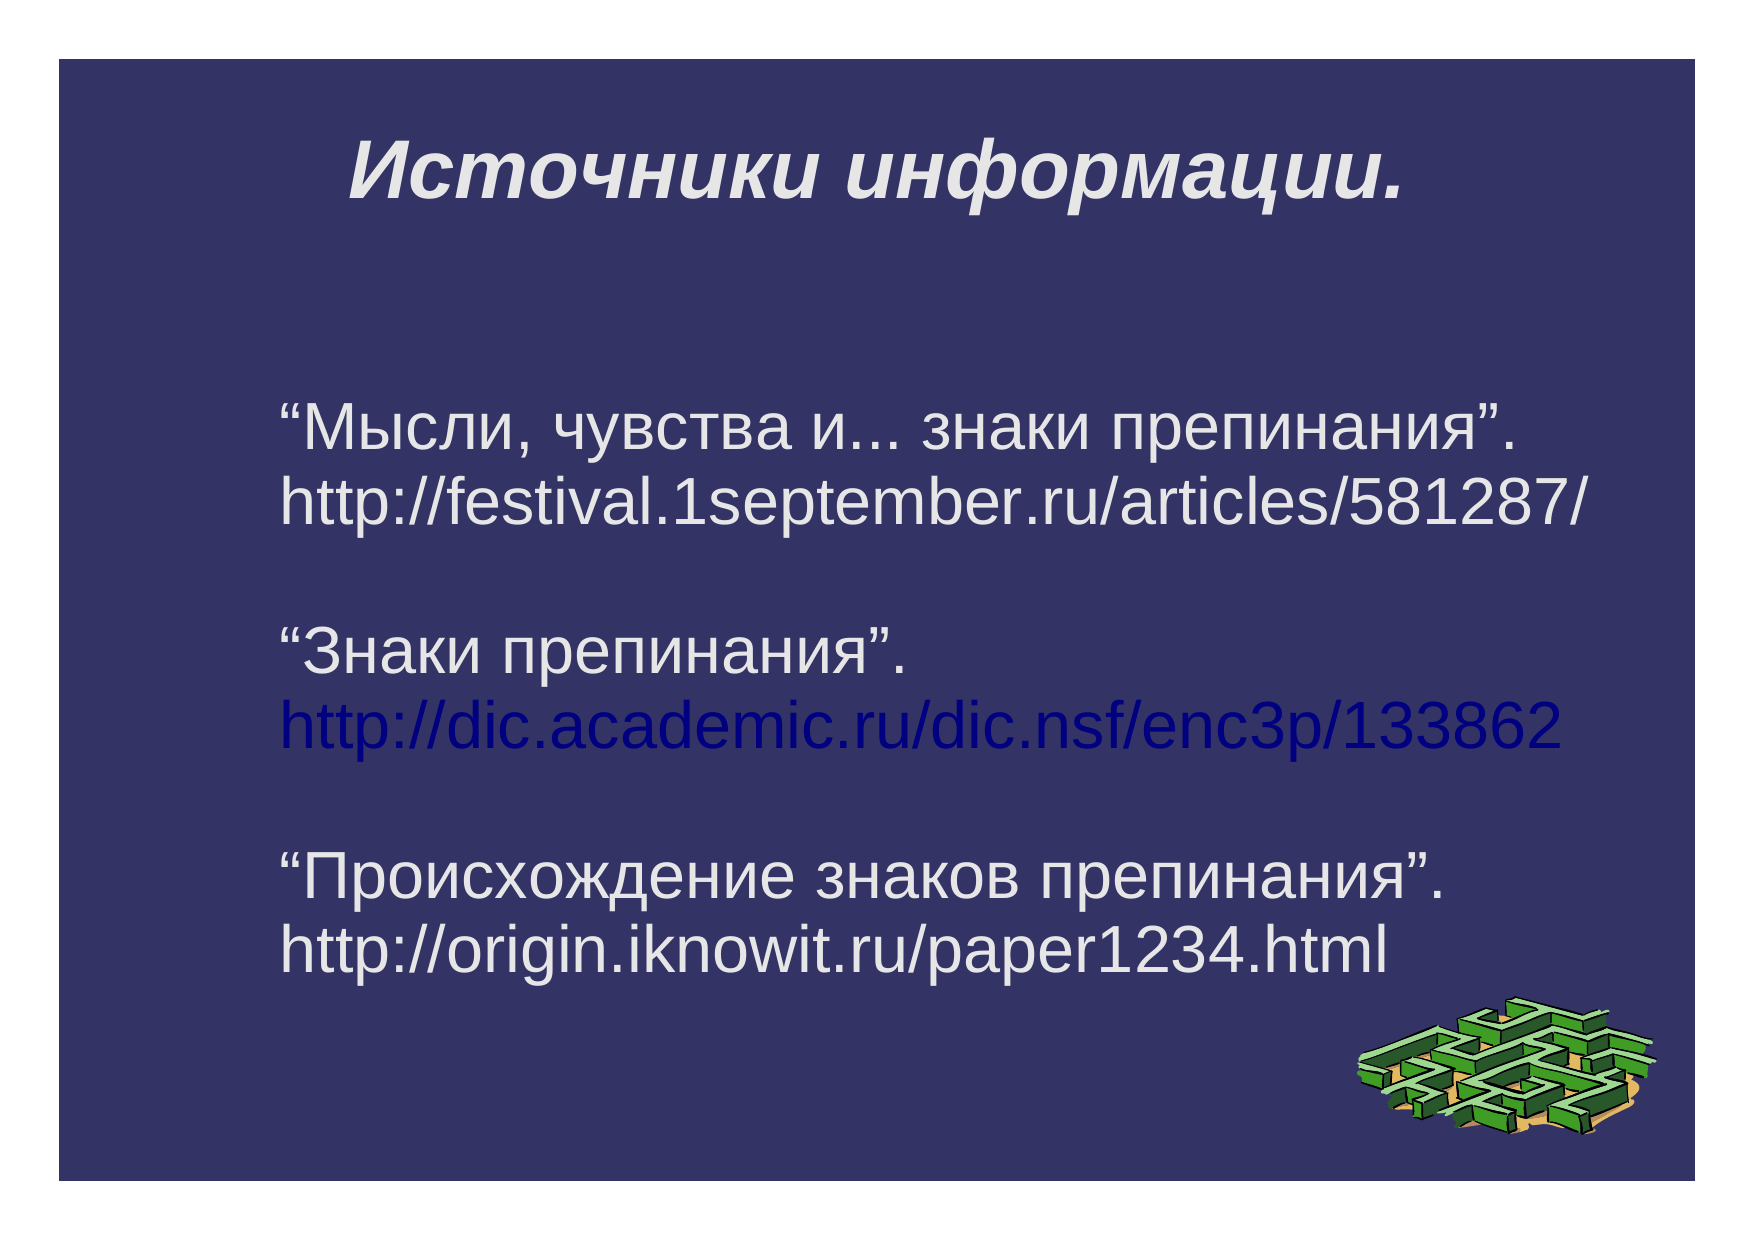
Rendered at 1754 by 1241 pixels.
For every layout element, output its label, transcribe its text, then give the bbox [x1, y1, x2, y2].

title Источники информации. [179, 76, 1577, 264]
list “Мысли, чувства и... знаки препинания”. http://festival.1september.ru/articles/581287/ “Знаки препинания”. http://dic.academic.ru/dic.nsf/enc3p/133862 “Происхождение знаков препинания”. http://origin.iknowit.ru/paper1234.html [235, 389, 1612, 1097]
